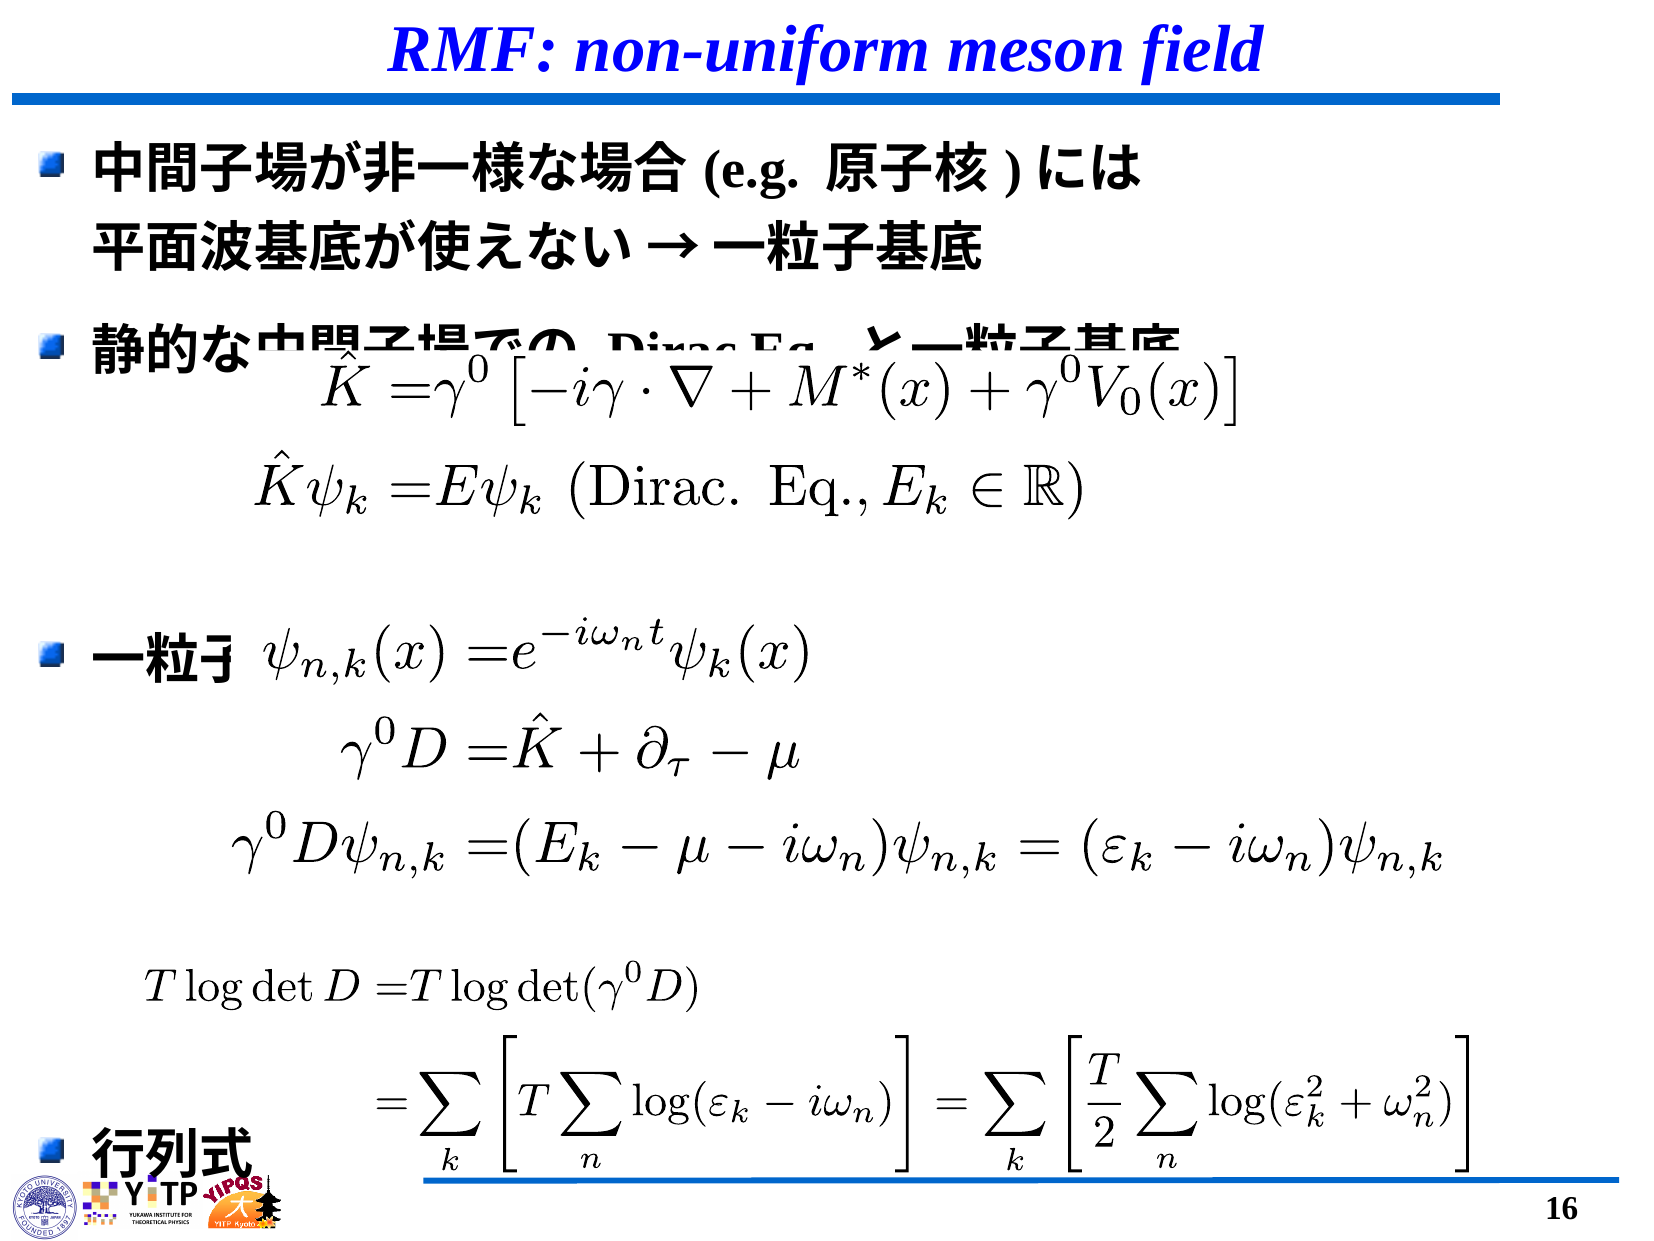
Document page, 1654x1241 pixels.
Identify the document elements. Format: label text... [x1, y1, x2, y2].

text_box [143, 960, 1482, 1173]
text_box [251, 350, 1248, 520]
picture [11, 1171, 281, 1241]
list 中間子場が非一様な場合(e.g. 原子核)には 平面波基底が使えない → 一粒子基底 静的な中間子場での Dirac Eq. と一粒子基底 一粒子基底を使って γ0D は対角化可能 行列式 [20, 124, 1621, 1137]
text_box [230, 617, 1445, 879]
picture [38, 1137, 64, 1163]
title RMF: non-uniform meson field [0, 0, 1654, 99]
